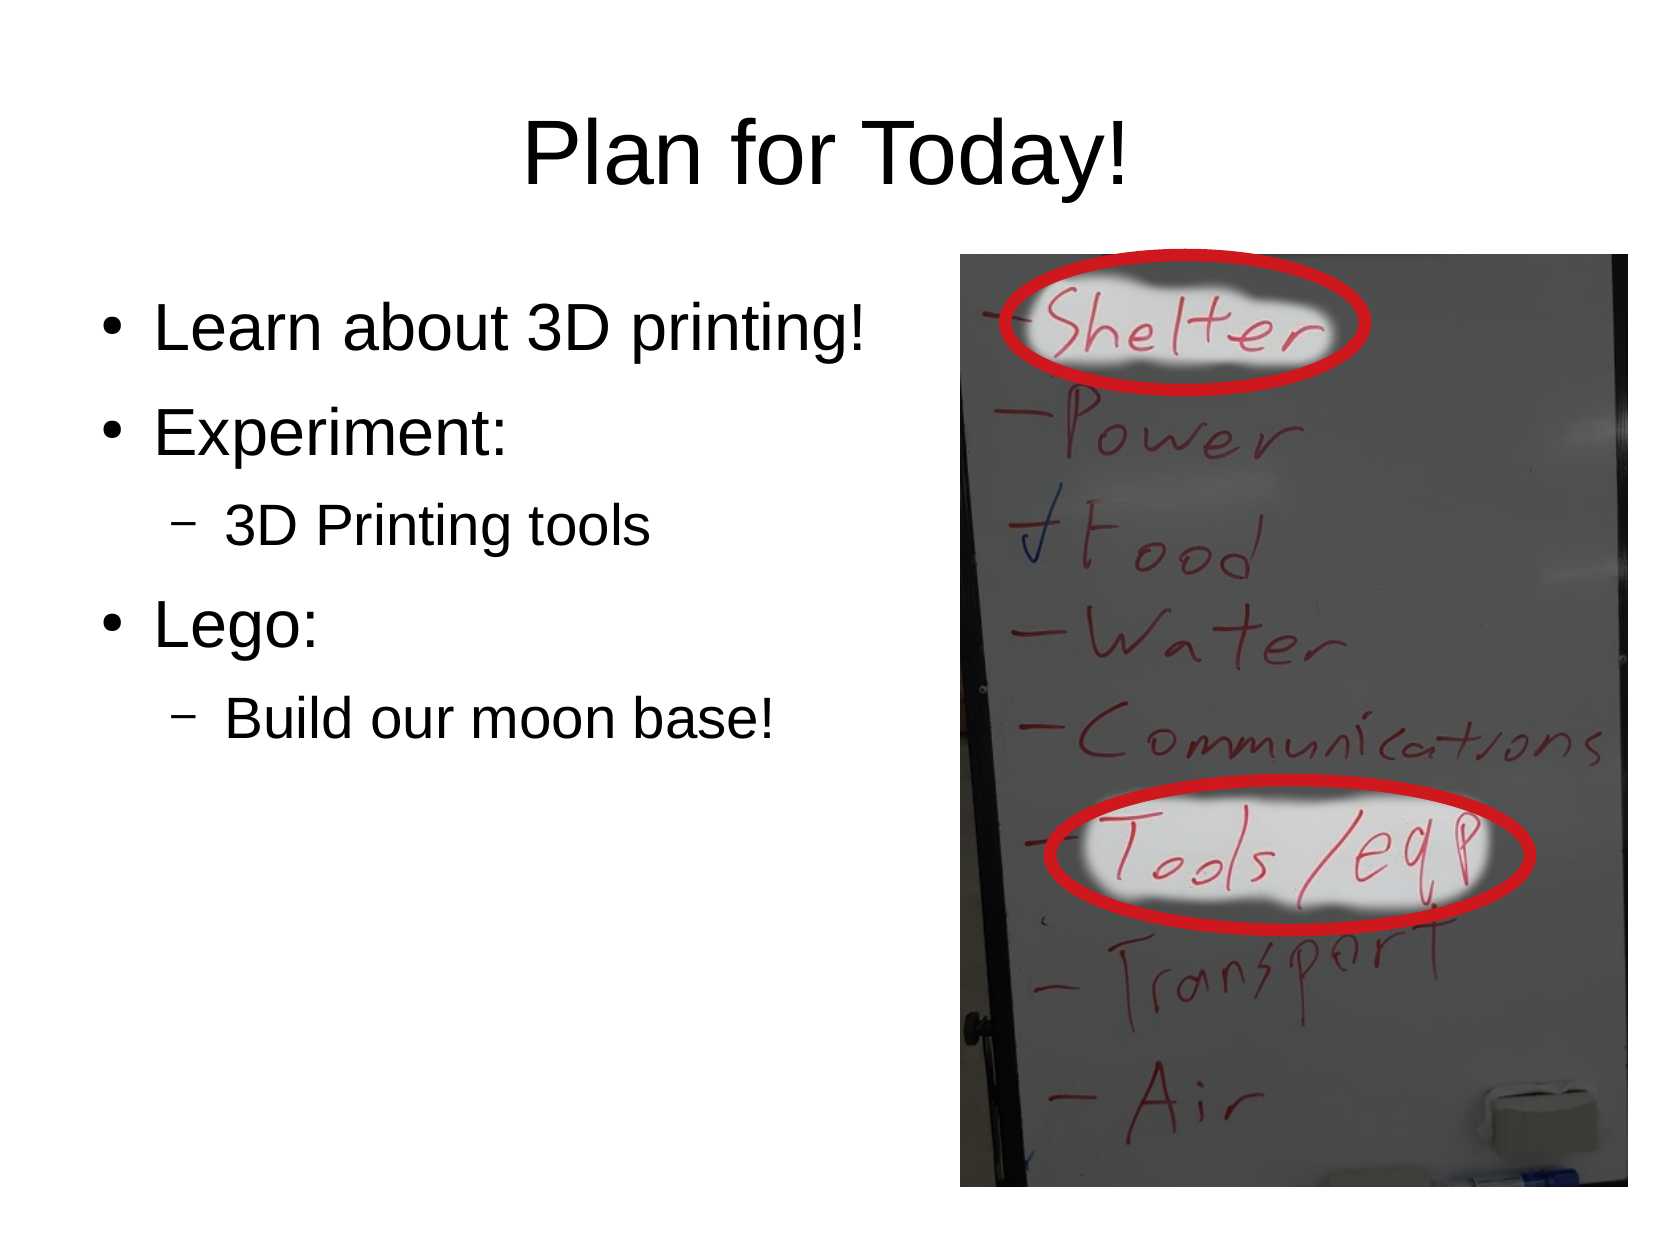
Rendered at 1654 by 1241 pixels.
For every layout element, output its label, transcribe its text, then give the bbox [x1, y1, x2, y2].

title Plan for Today! [82, 49, 1571, 257]
list Learn about 3D printing! Experiment: 3D Printing tools Lego: Build our moon base! [82, 290, 960, 1186]
picture [960, 254, 1628, 1187]
picture [1012, 262, 1358, 383]
